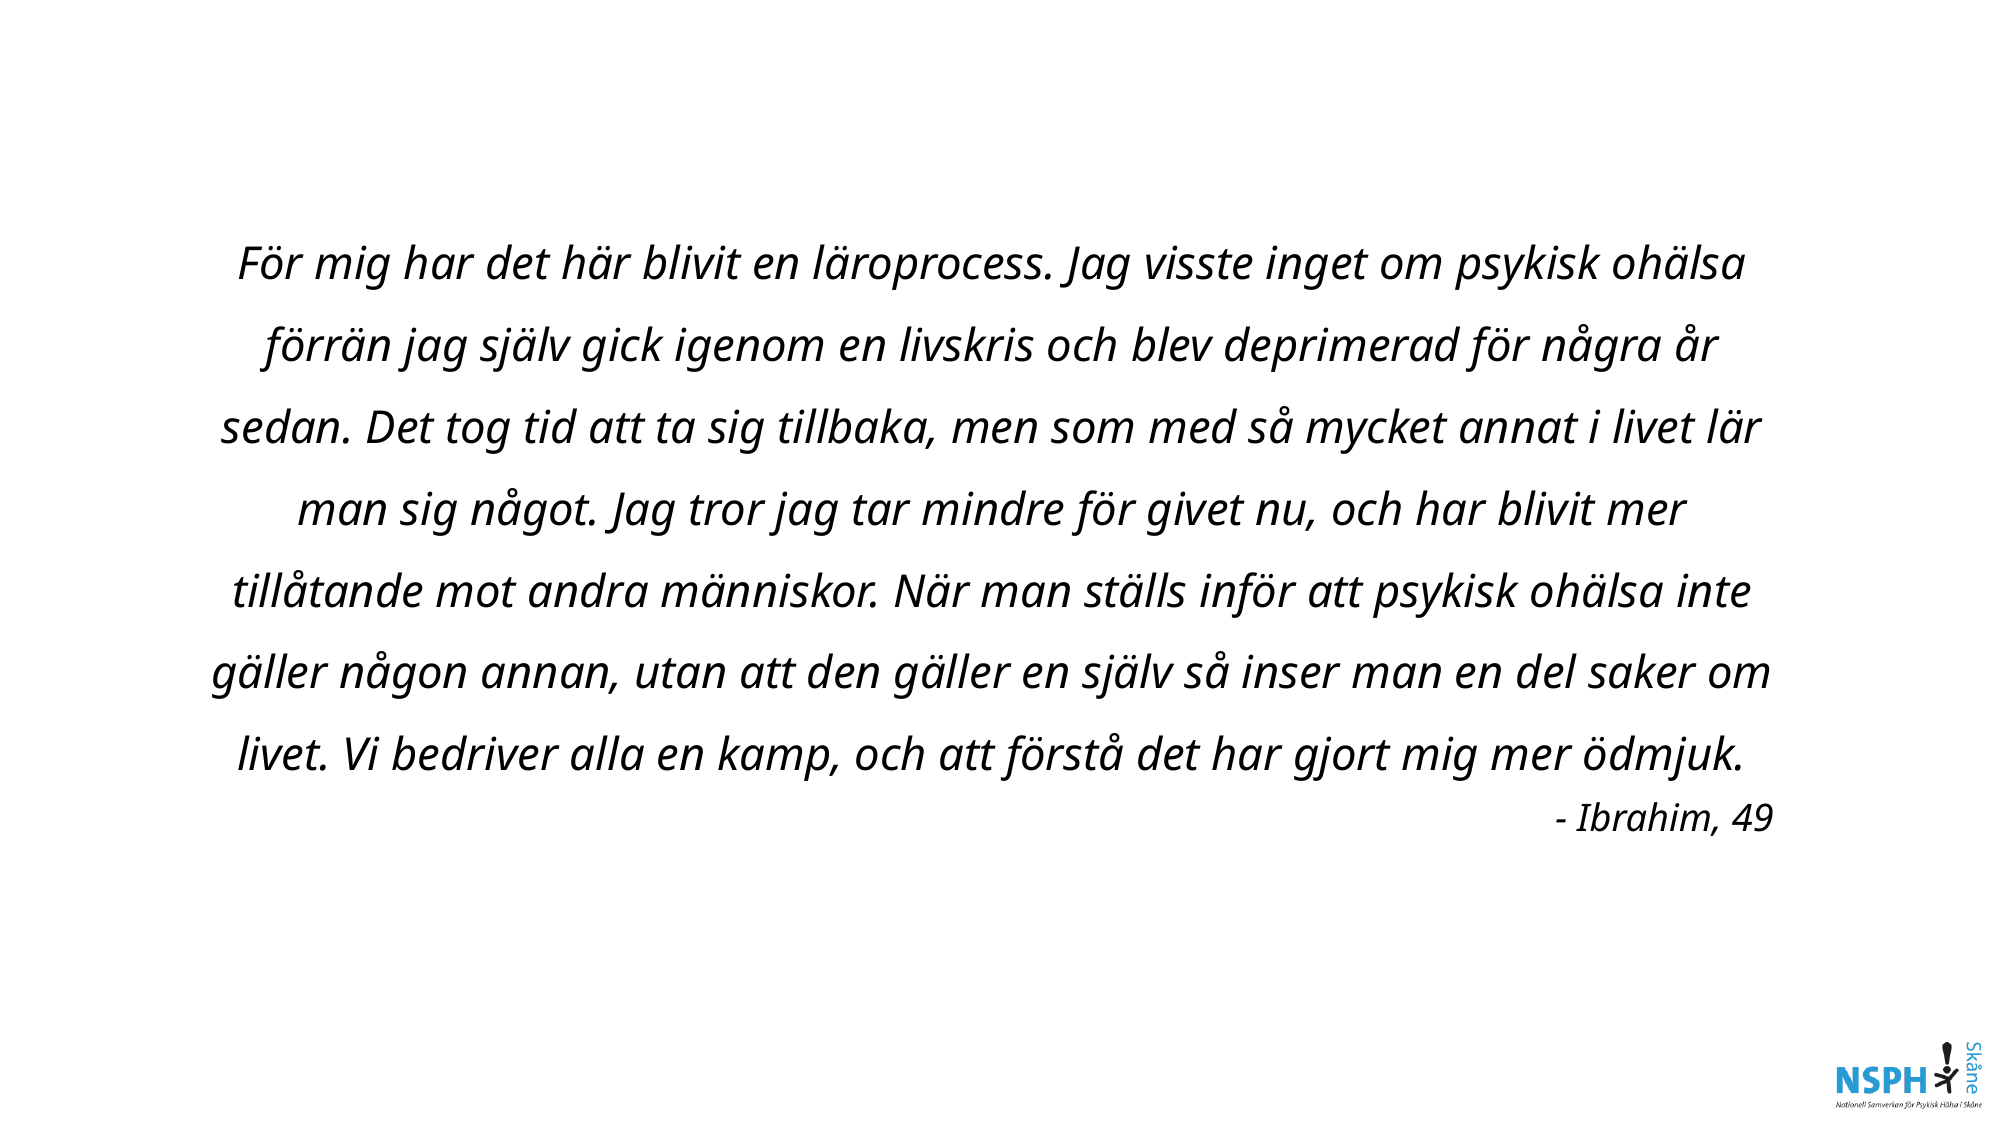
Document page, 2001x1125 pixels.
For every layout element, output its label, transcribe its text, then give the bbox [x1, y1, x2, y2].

picture [1836, 1042, 1982, 1109]
list För mig har det här blivit en läroprocess. Jag visste inget om psykisk ohälsa förrän jag själv gick igenom en livskris och blev deprimerad för några år sedan. Det tog tid att ta sig tillbaka, men som med så mycket annat i livet lär man sig något. Jag tror jag tar mindre för givet nu, och har blivit mer tillåtande mot andra människor. När man ställs inför att psykisk ohälsa inte gäller någon annan, utan att den gäller en själv så inser man en del saker om livet. Vi bedriver alla en kamp, och att förstå det har gjort mig mer ödmjuk. - Ibrahim, 49 [196, 199, 1804, 926]
